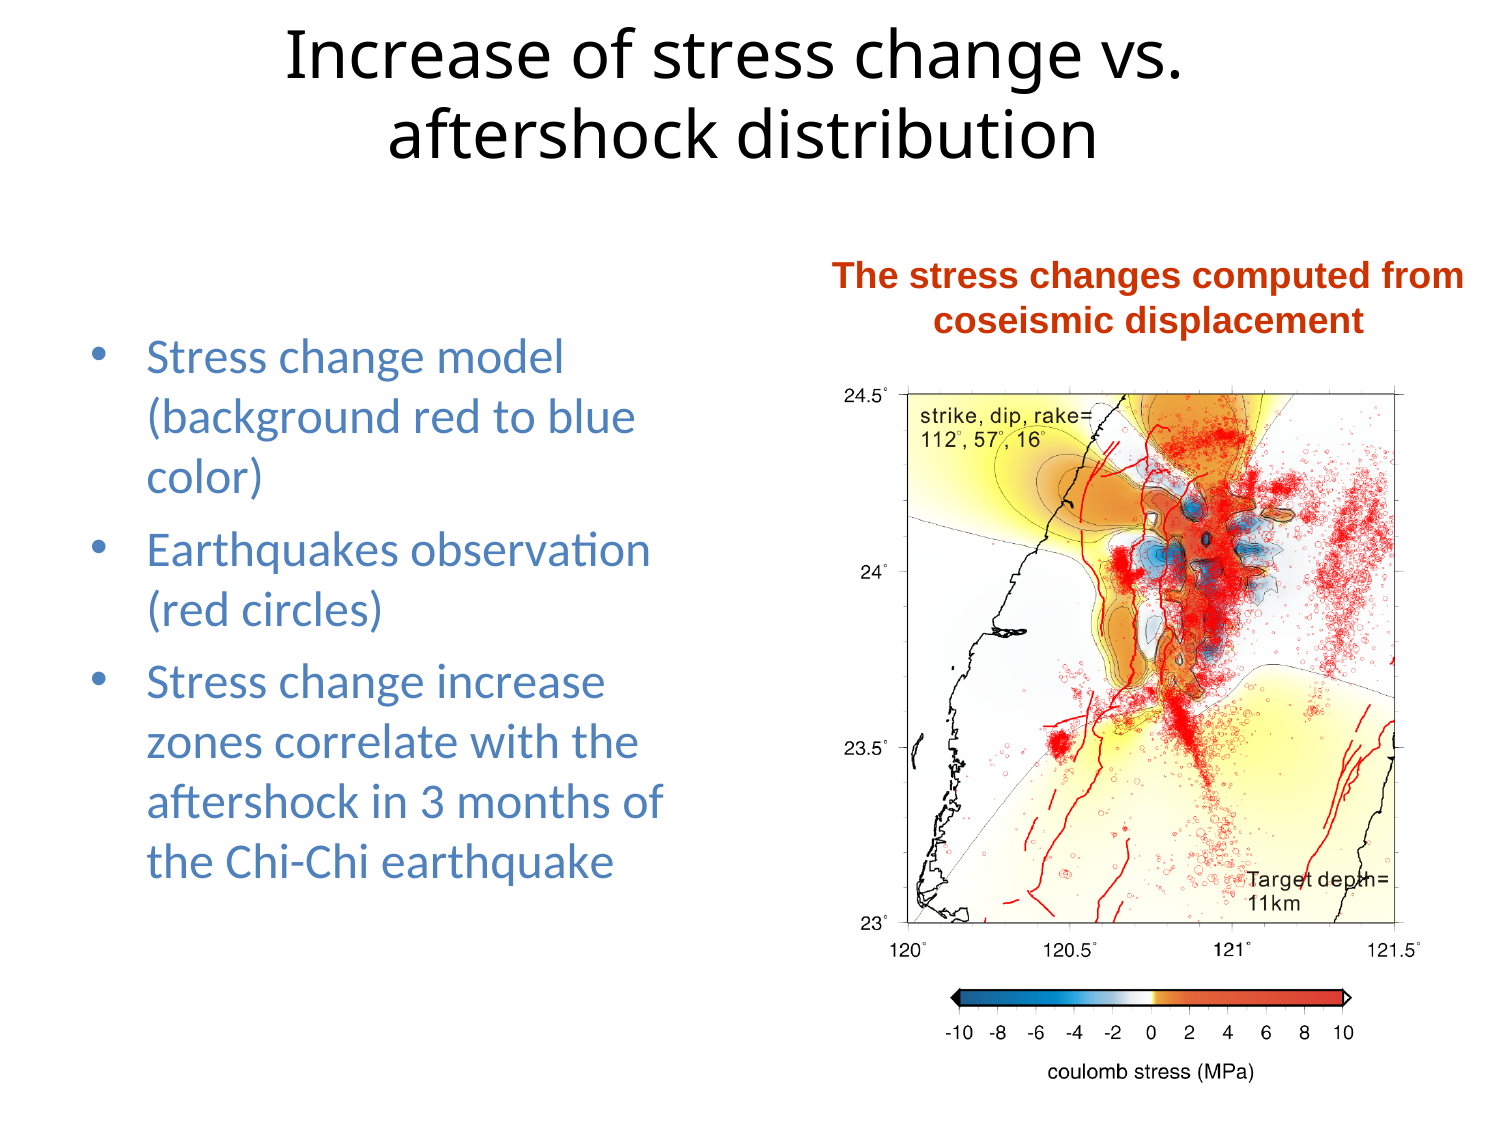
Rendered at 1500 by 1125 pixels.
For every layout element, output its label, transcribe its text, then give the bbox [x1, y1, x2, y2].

picture [844, 385, 1420, 1083]
text_box The stress changes computed from coseismic displacement [797, 243, 1500, 349]
title Increase of stress change vs. aftershock distribution [53, 0, 1436, 185]
list Stress change model (background red to blue color) Earthquakes observation (red circles) Stress change increase zones correlate with the aftershock in 3 months of the Chi-Chi earthquake [74, 316, 727, 1059]
